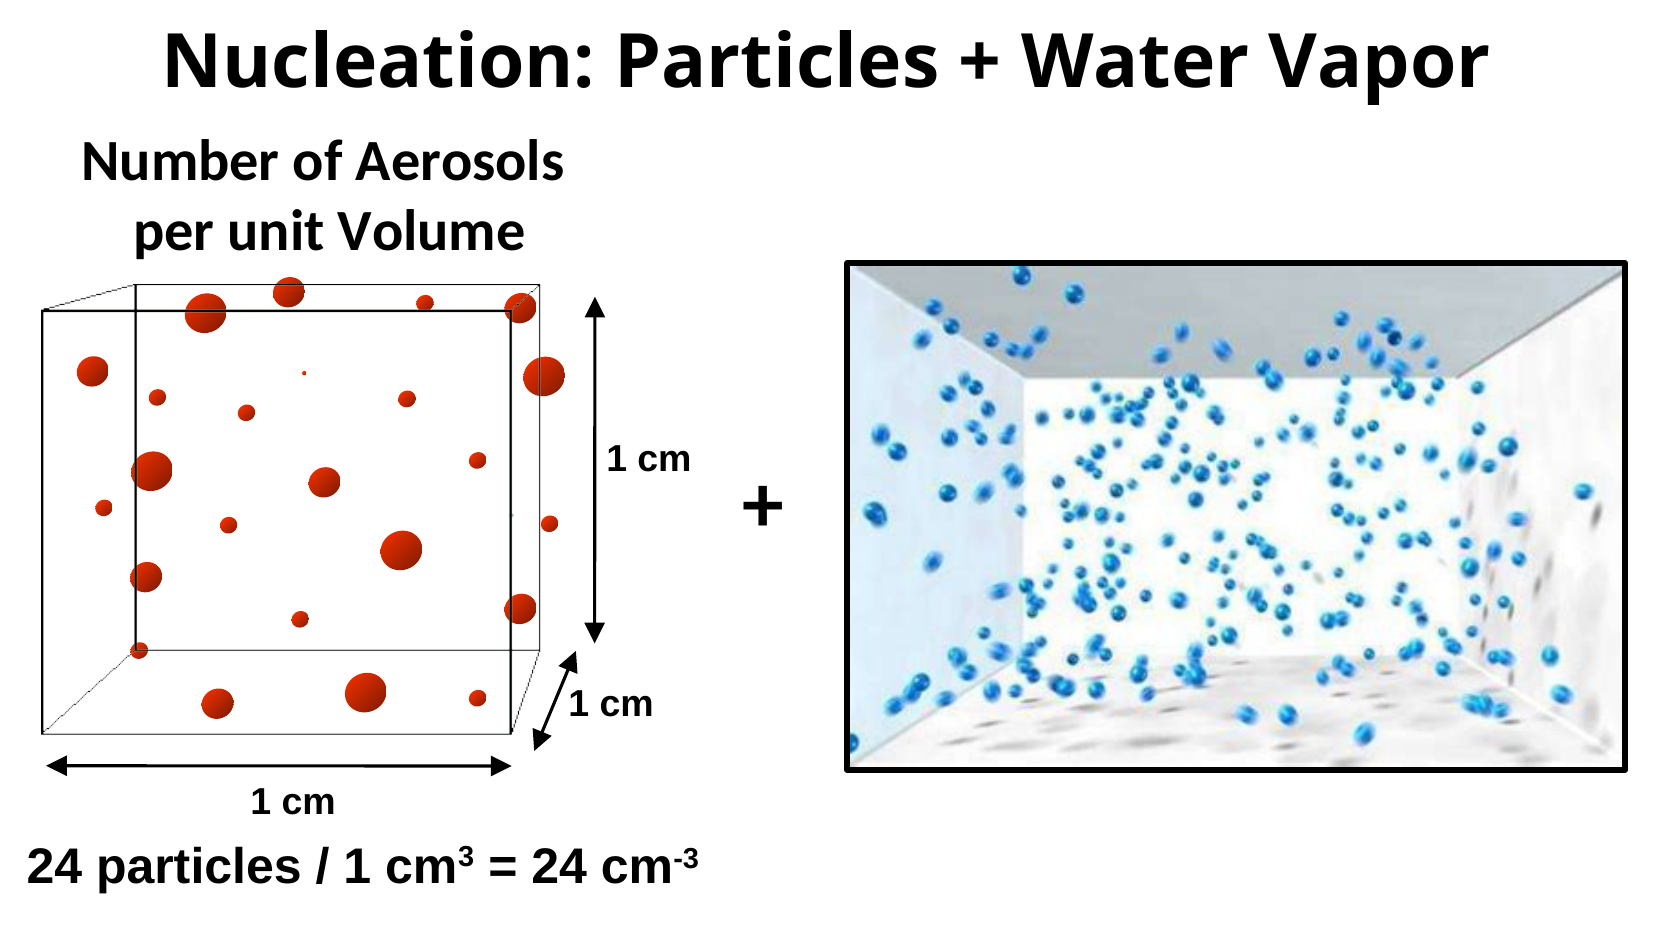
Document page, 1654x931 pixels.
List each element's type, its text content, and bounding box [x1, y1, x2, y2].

text_box + [732, 447, 796, 563]
text_box 1 cm [162, 772, 425, 829]
text_box [276, 277, 303, 284]
text_box 24 particles / 1 cm3 = 24 cm-3 [11, 829, 715, 903]
picture [41, 284, 542, 738]
text_box [542, 515, 559, 532]
picture [850, 266, 1623, 767]
text_box 1 cm [532, 681, 690, 726]
text_box [542, 356, 565, 397]
text_box Number of Aerosols per unit Volume [61, 121, 598, 263]
title Nucleation: Particles + Water Vapor [0, 7, 1654, 118]
text_box 1 cm [570, 436, 728, 481]
